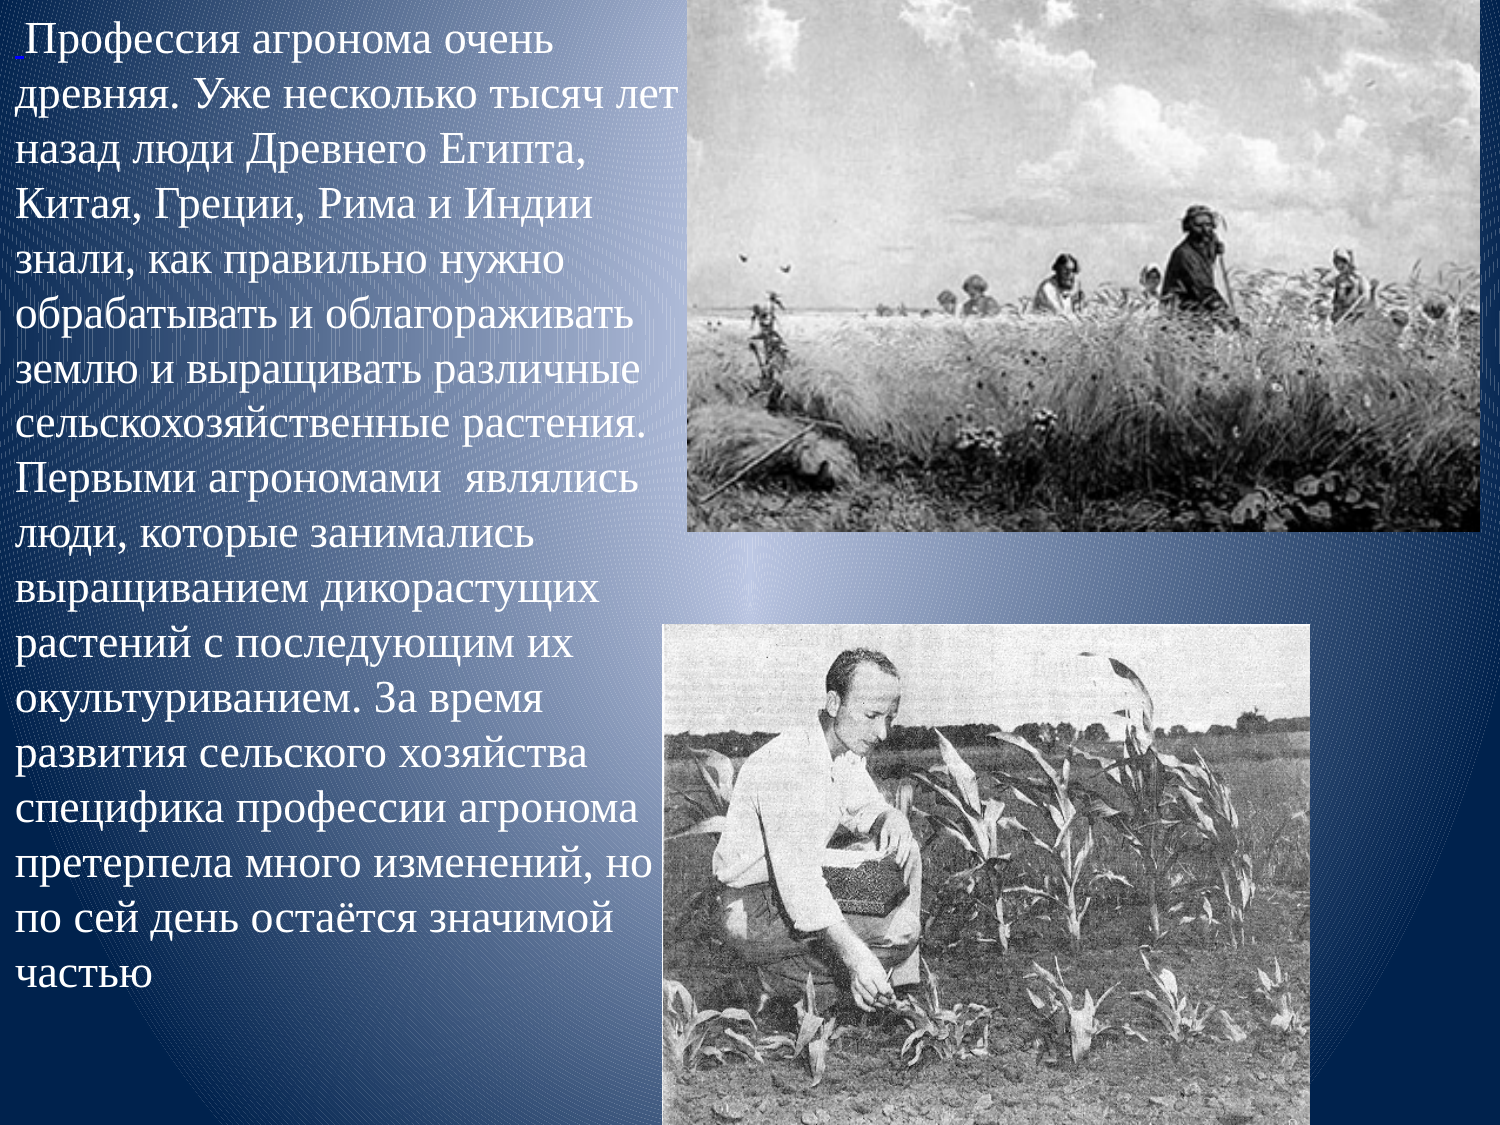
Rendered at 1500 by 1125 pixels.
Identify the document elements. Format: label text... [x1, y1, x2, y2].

picture [713, 0, 1480, 532]
picture [662, 624, 1310, 1125]
text_box Профессия агронома очень древняя. Уже несколько тысяч лет назад люди Древнего Египта, Китая, Греции, Рима и Индии знали, как правильно нужно обрабатывать и облагораживать землю и выращивать различные сельскохозяйственные растения. Первыми агрономами являлись люди, которые занимались выращиванием дикорастущих растений с последующим их окультуриванием. За время развития сельского хозяйства специфика профессии агронома претерпела много изменений, но по сей день остаётся значимой частью [0, 0, 713, 1005]
